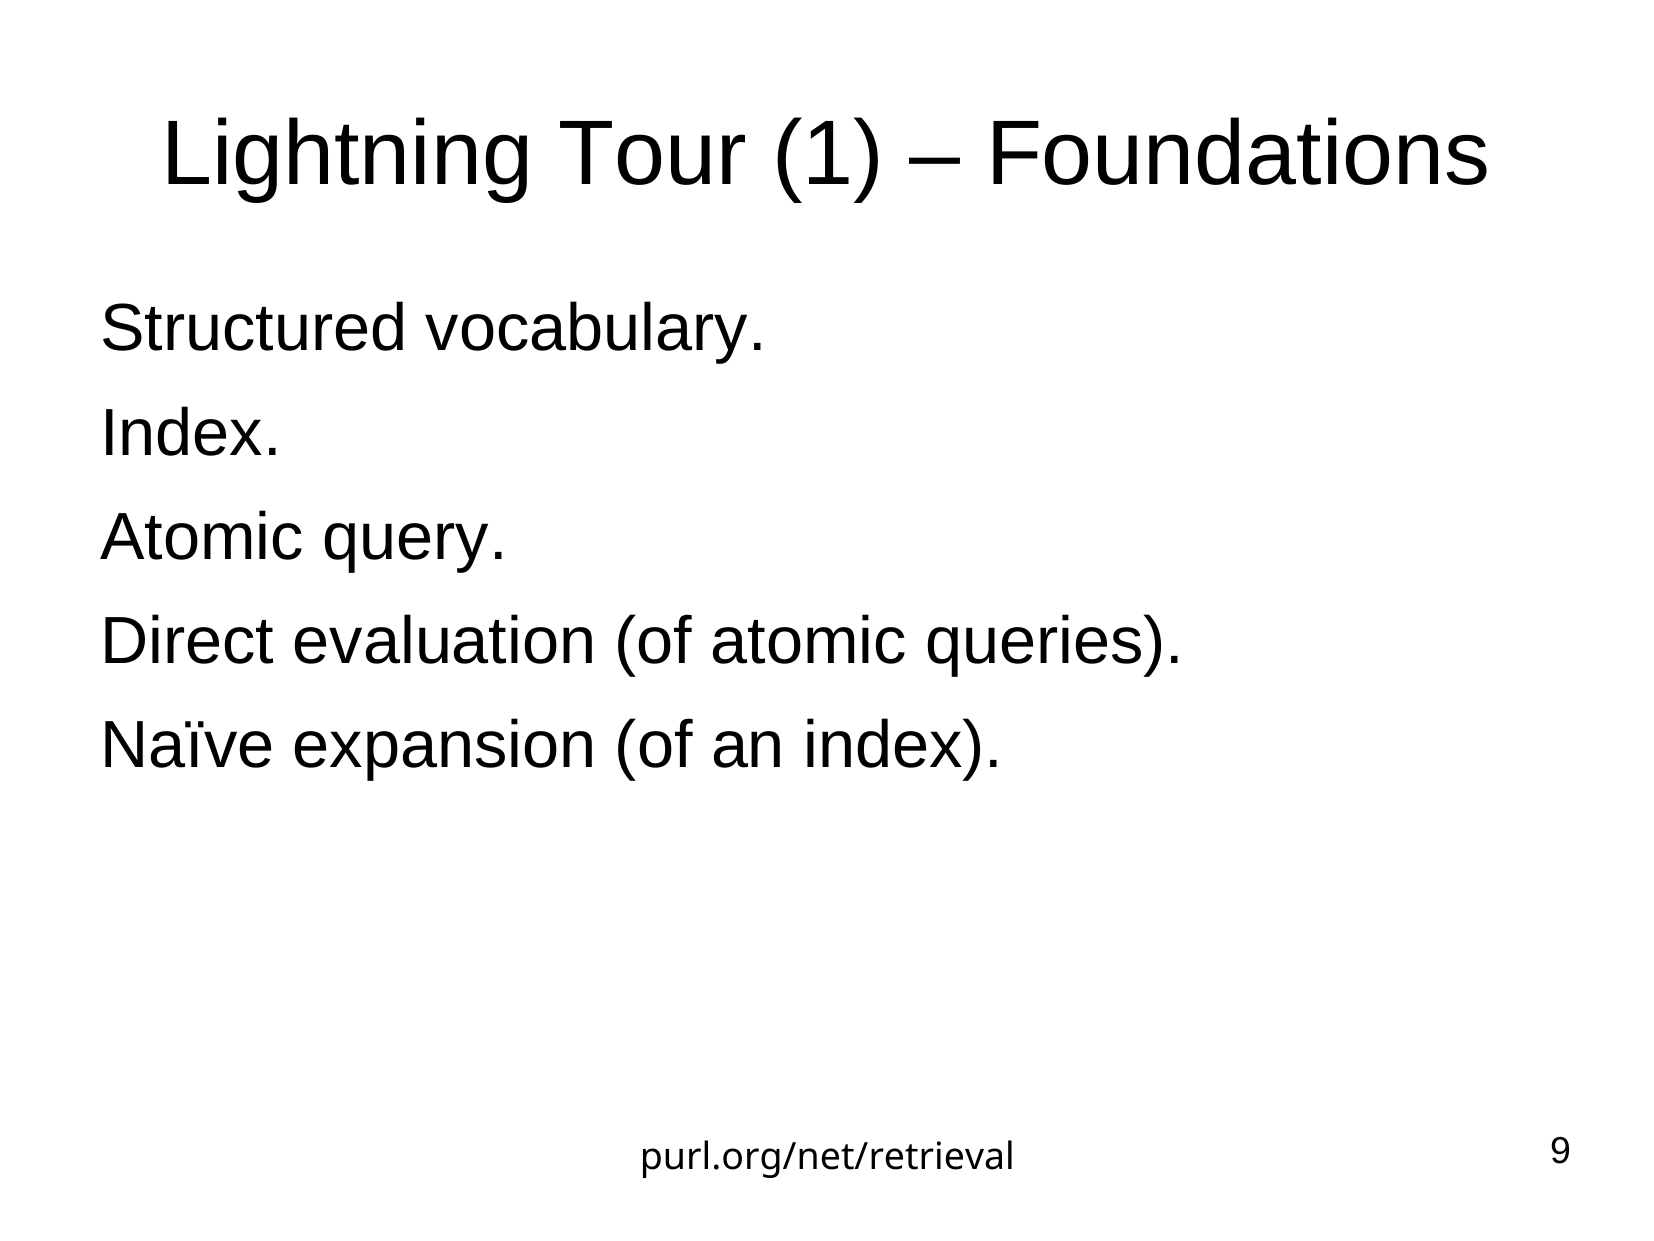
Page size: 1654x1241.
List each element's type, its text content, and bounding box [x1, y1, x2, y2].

list Structured vocabulary. Index. Atomic query. Direct evaluation (of atomic queries). Naïve expansion (of an index). [82, 290, 1571, 1109]
title Lightning Tour (1) – Foundations [82, 49, 1571, 257]
